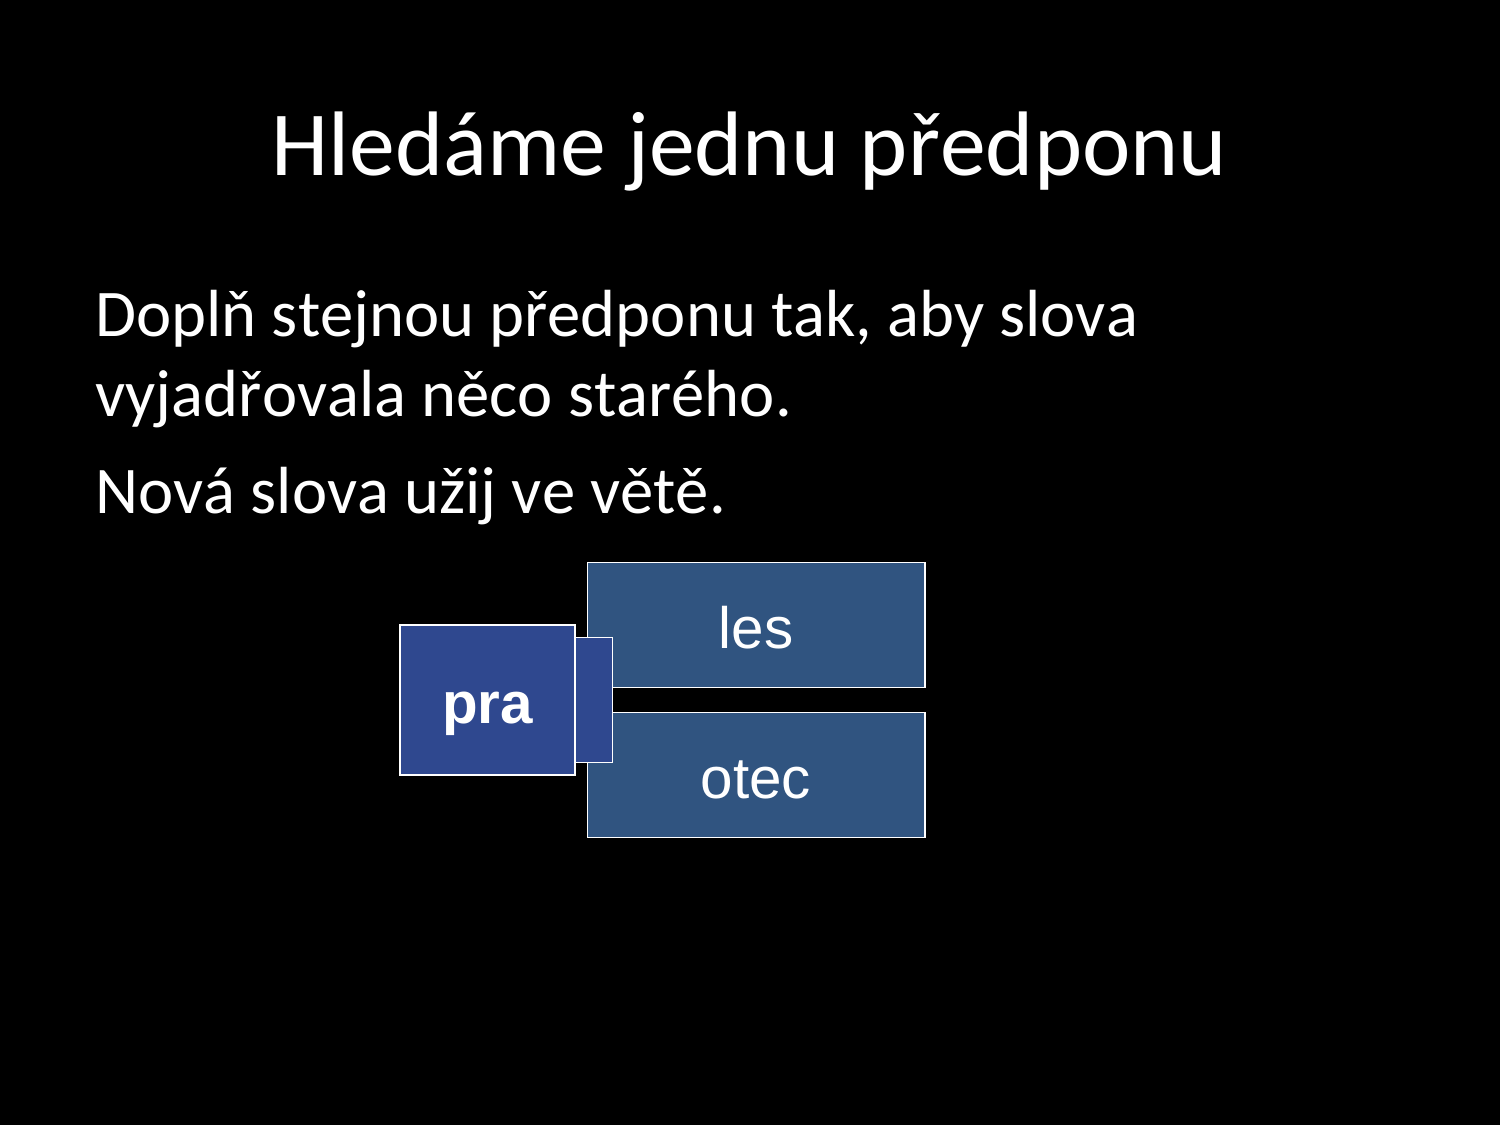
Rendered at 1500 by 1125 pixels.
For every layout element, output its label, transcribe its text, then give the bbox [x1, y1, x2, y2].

text_box ? [576, 637, 613, 763]
text_box otec [587, 712, 925, 838]
text_box pra [399, 624, 576, 775]
title Hledáme jednu předponu [75, 45, 1426, 233]
list Doplň stejnou předponu tak, aby slova vyjadřovala něco starého. Nová slova užij ve větě. [75, 262, 1426, 1006]
text_box les [587, 562, 925, 688]
